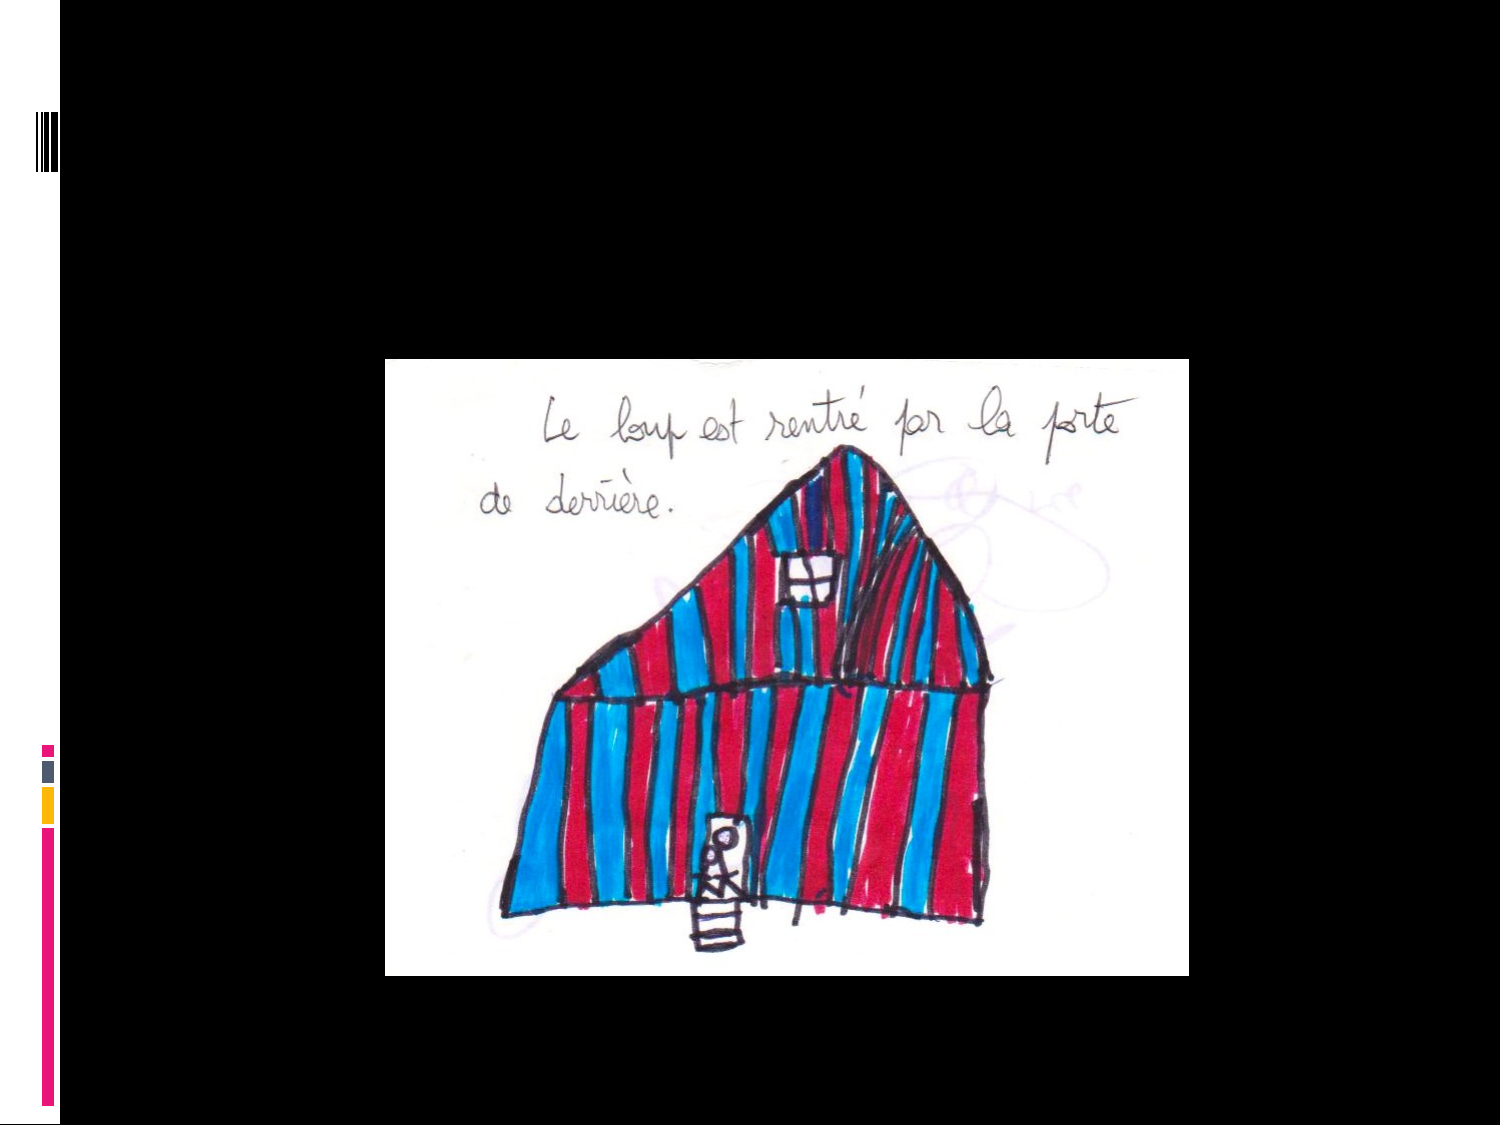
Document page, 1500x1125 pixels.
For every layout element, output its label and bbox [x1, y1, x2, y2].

picture [385, 359, 1189, 976]
